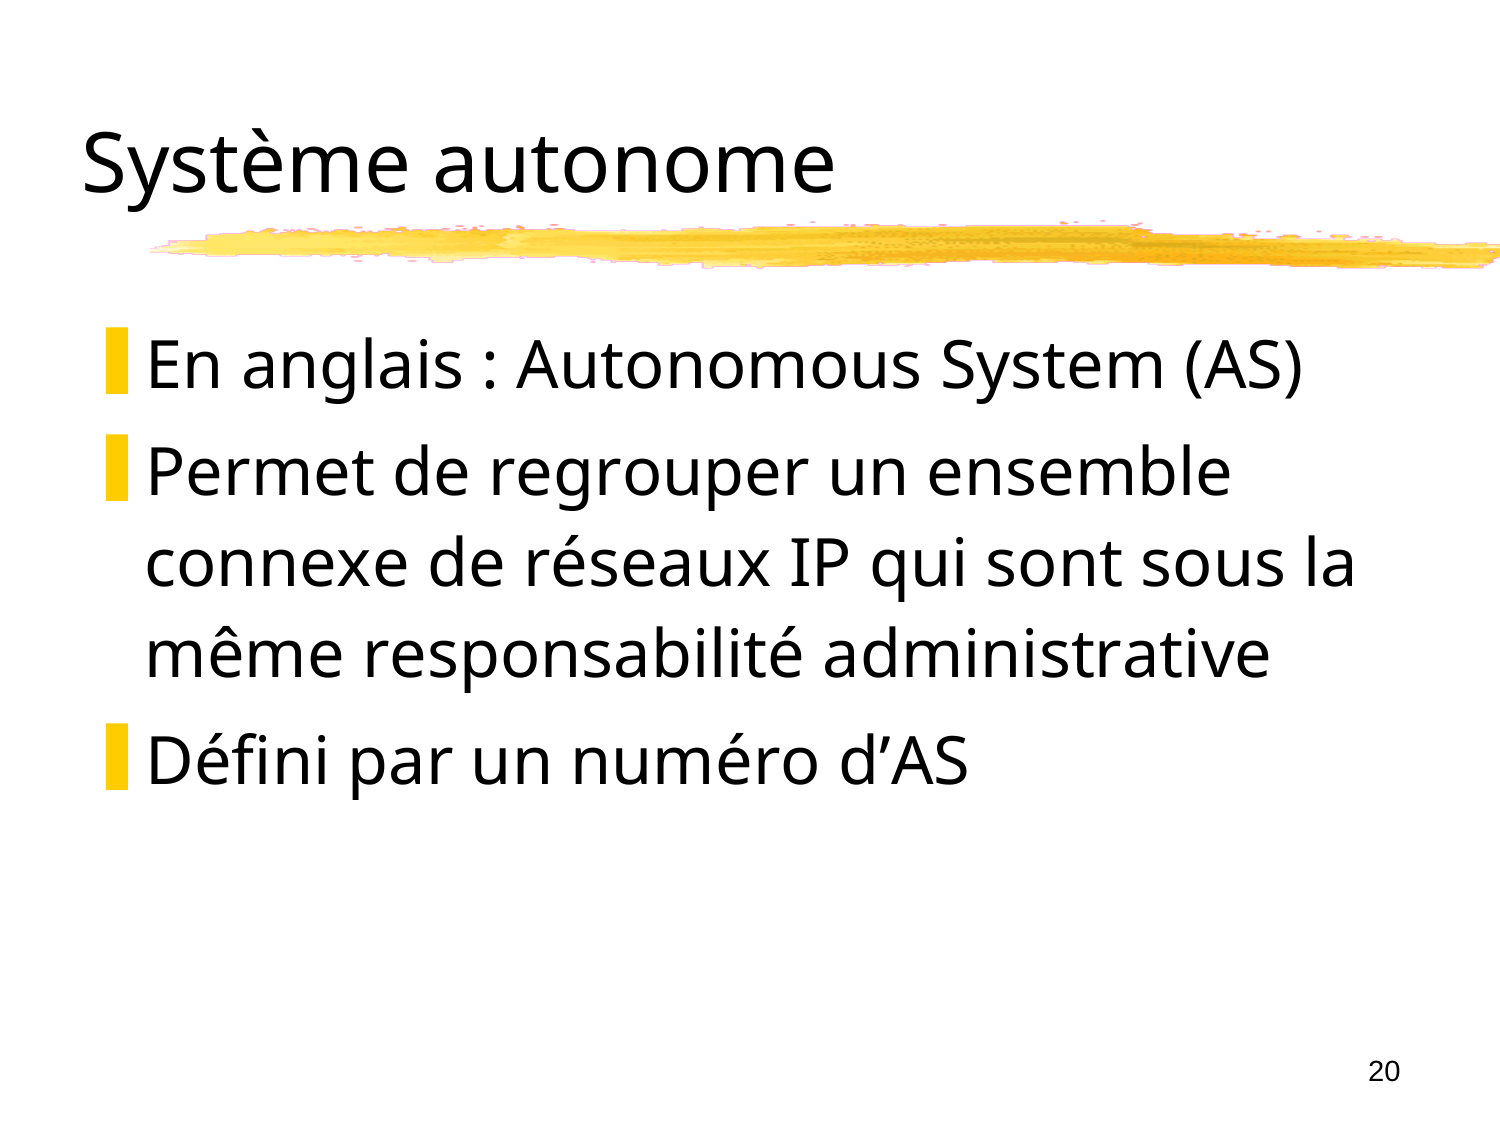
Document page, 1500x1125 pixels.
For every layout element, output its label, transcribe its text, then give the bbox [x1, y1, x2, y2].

list En anglais : Autonomous System (AS)‏ Permet de regrouper un ensemble connexe de réseaux IP qui sont sous la même responsabilité administrative Défini par un numéro d’AS [74, 309, 1417, 995]
title Système autonome [66, 37, 1342, 225]
picture [150, 215, 1500, 279]
